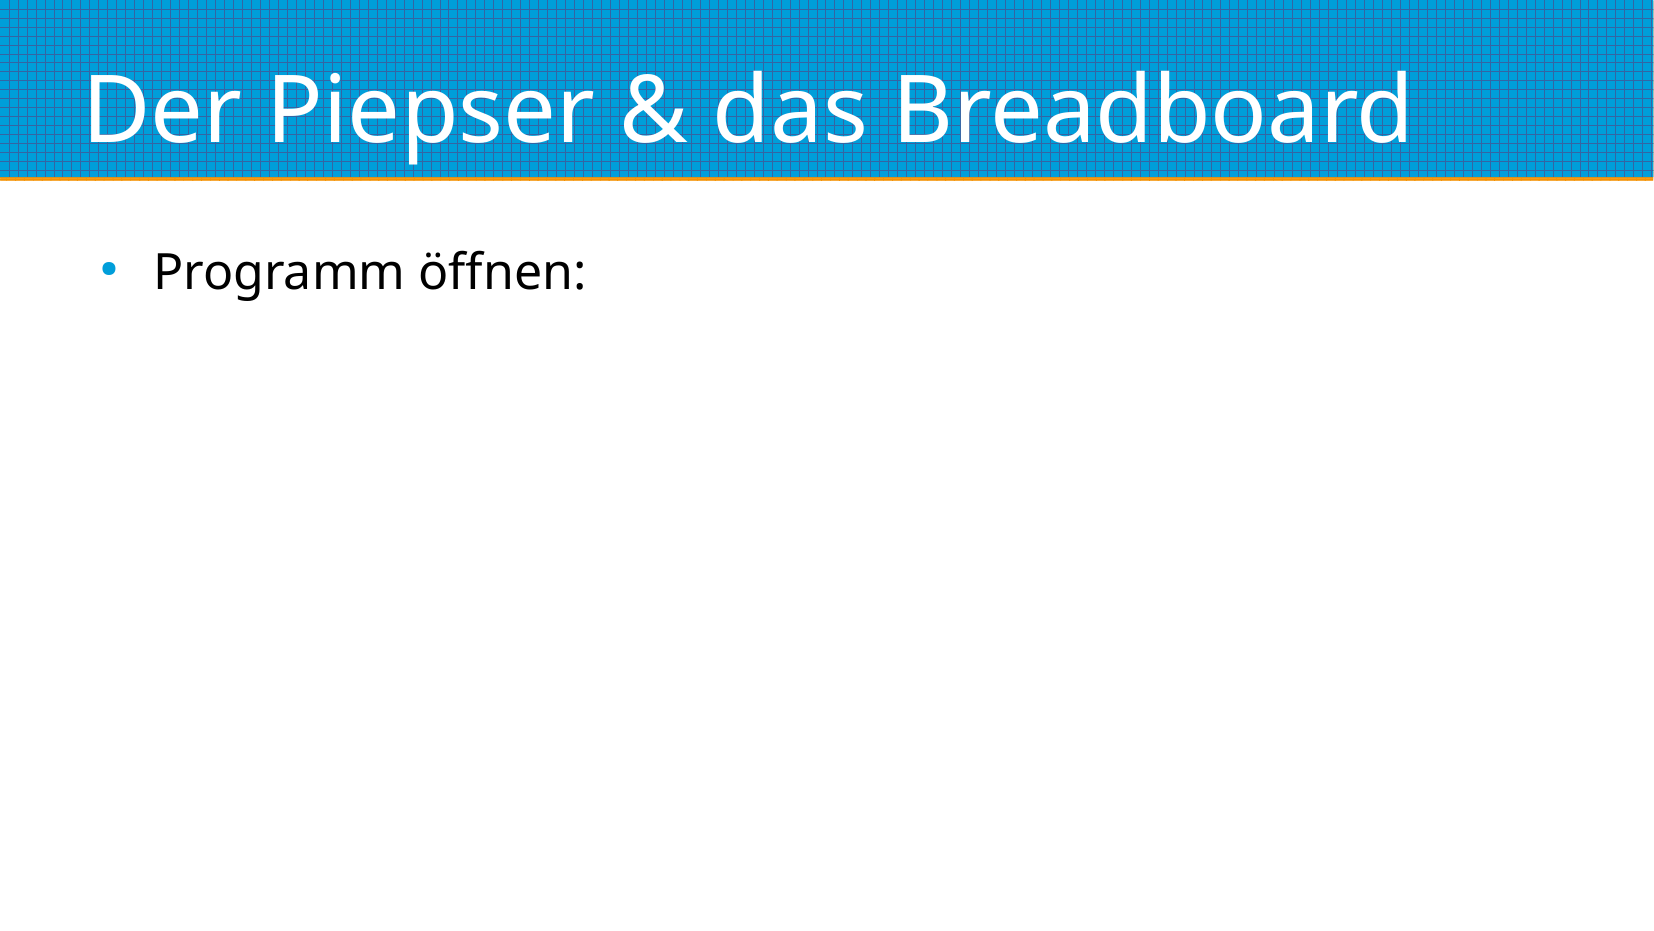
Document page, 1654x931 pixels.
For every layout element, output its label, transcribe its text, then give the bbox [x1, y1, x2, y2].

title Der Piepser & das Breadboard [82, 14, 1571, 171]
list Programm öffnen: [82, 236, 1563, 811]
